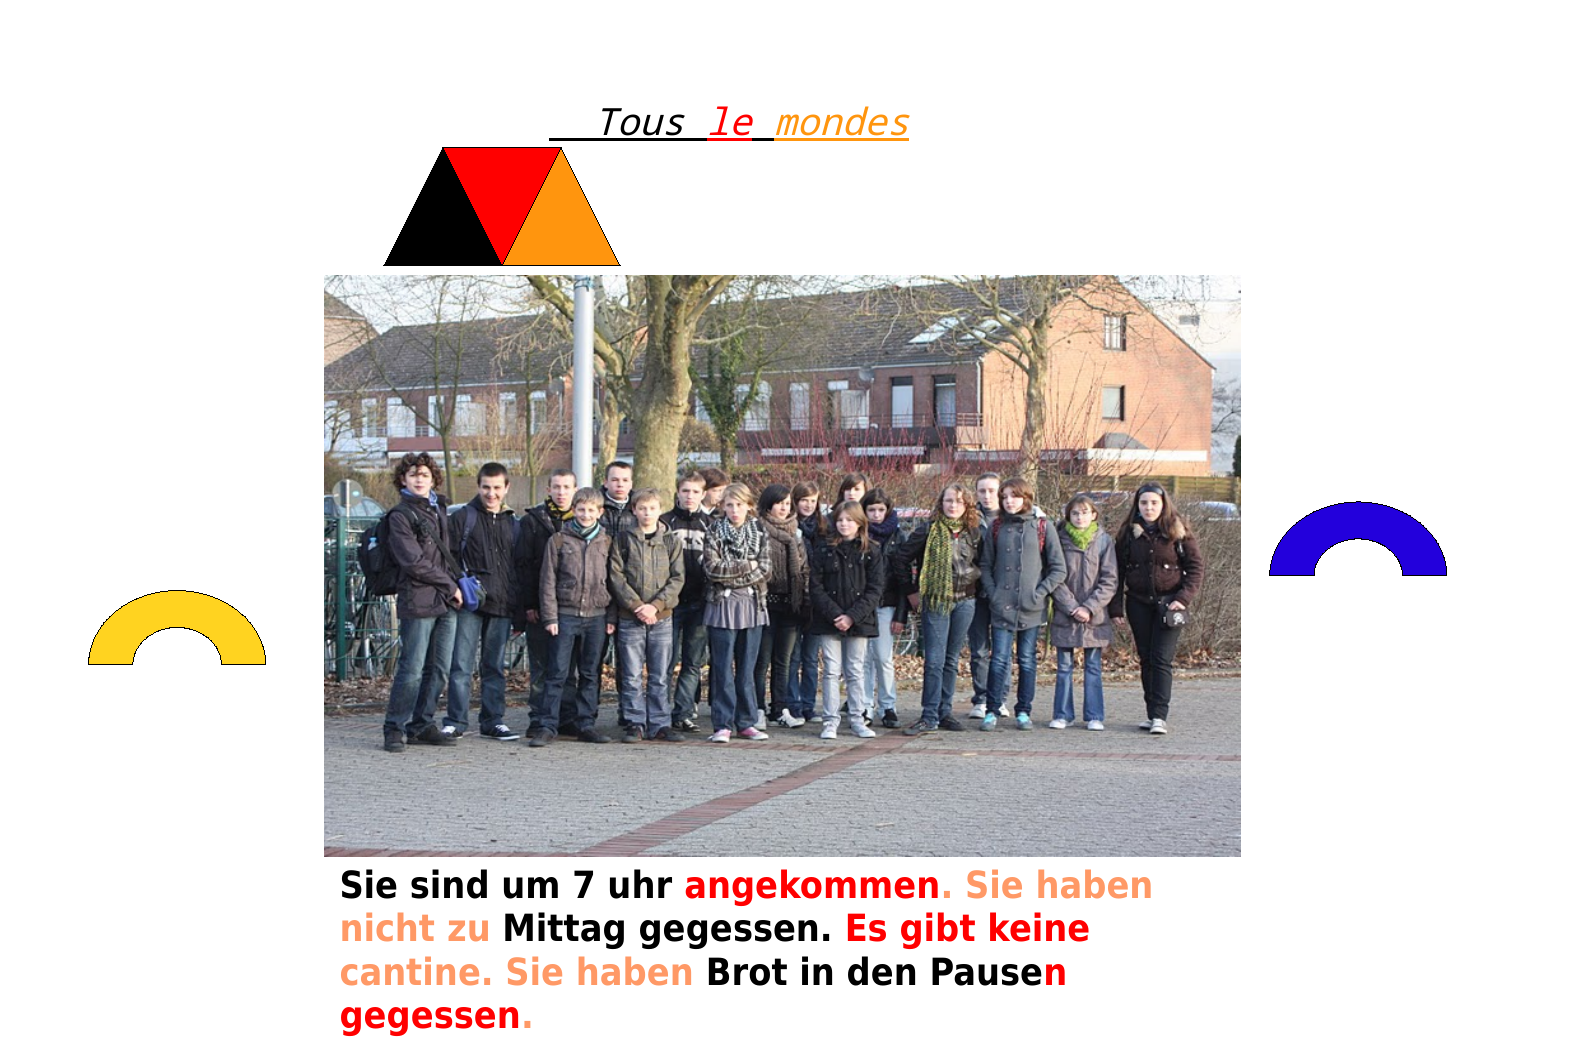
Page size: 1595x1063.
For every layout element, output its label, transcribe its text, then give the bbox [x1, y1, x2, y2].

text_box [1269, 501, 1447, 576]
text_box [88, 590, 266, 665]
text_box [383, 147, 621, 266]
text_box Tous le mondes [354, 87, 1182, 138]
text_box Sie sind um 7 uhr angekommen. Sie haben nicht zu Mittag gegessen. Es gibt keine cantine. Sie haben Brot in den Pausen gegessen. [324, 856, 1241, 1046]
picture [324, 275, 1241, 856]
